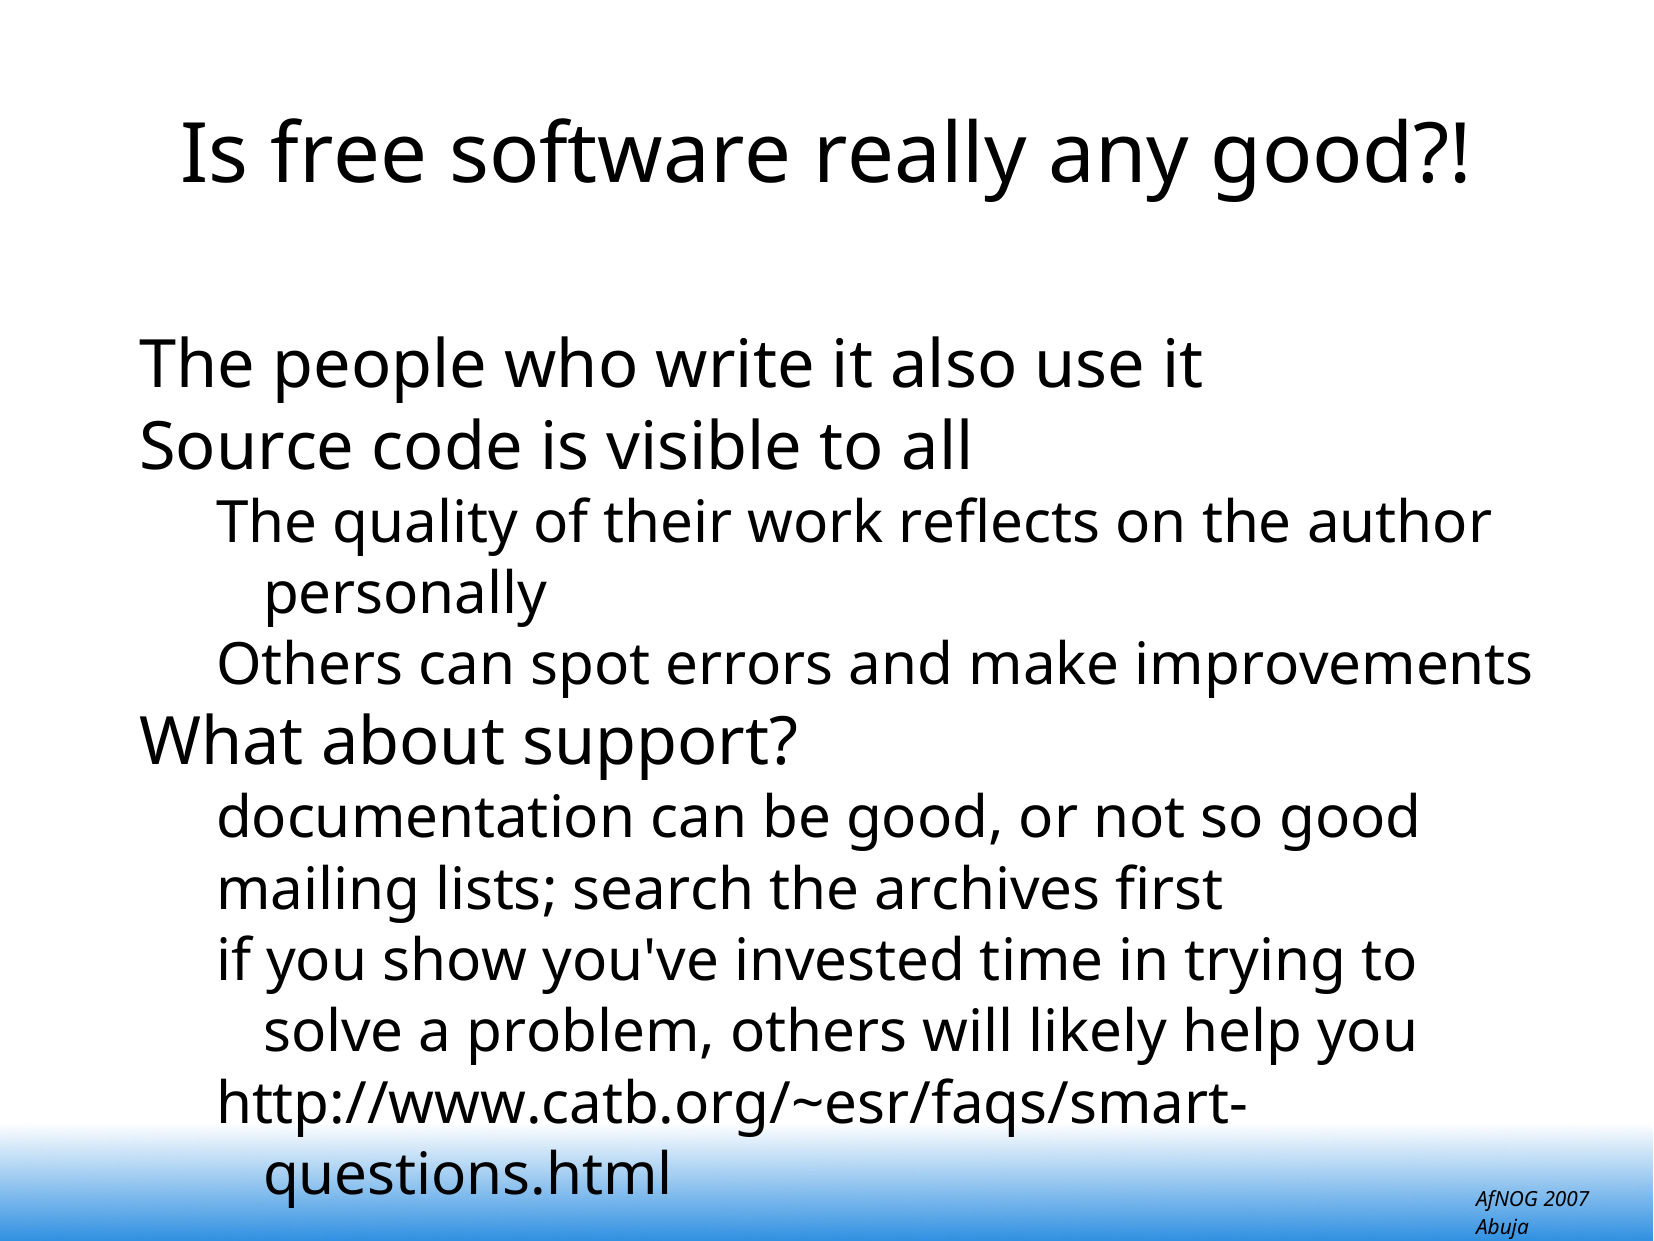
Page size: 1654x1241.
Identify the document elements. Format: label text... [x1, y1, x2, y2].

picture [0, 1122, 1653, 1241]
list The people who write it also use it Source code is visible to all The quality of their work reflects on the author personally Others can spot errors and make improvements What about support? documentation can be good, or not so good mailing lists; search the archives first if you show you've invested time in trying to solve a problem, others will likely help you http://www.catb.org/~esr/faqs/smart-questions.html [121, 322, 1561, 1133]
title Is free software really any good?! [121, 46, 1534, 254]
